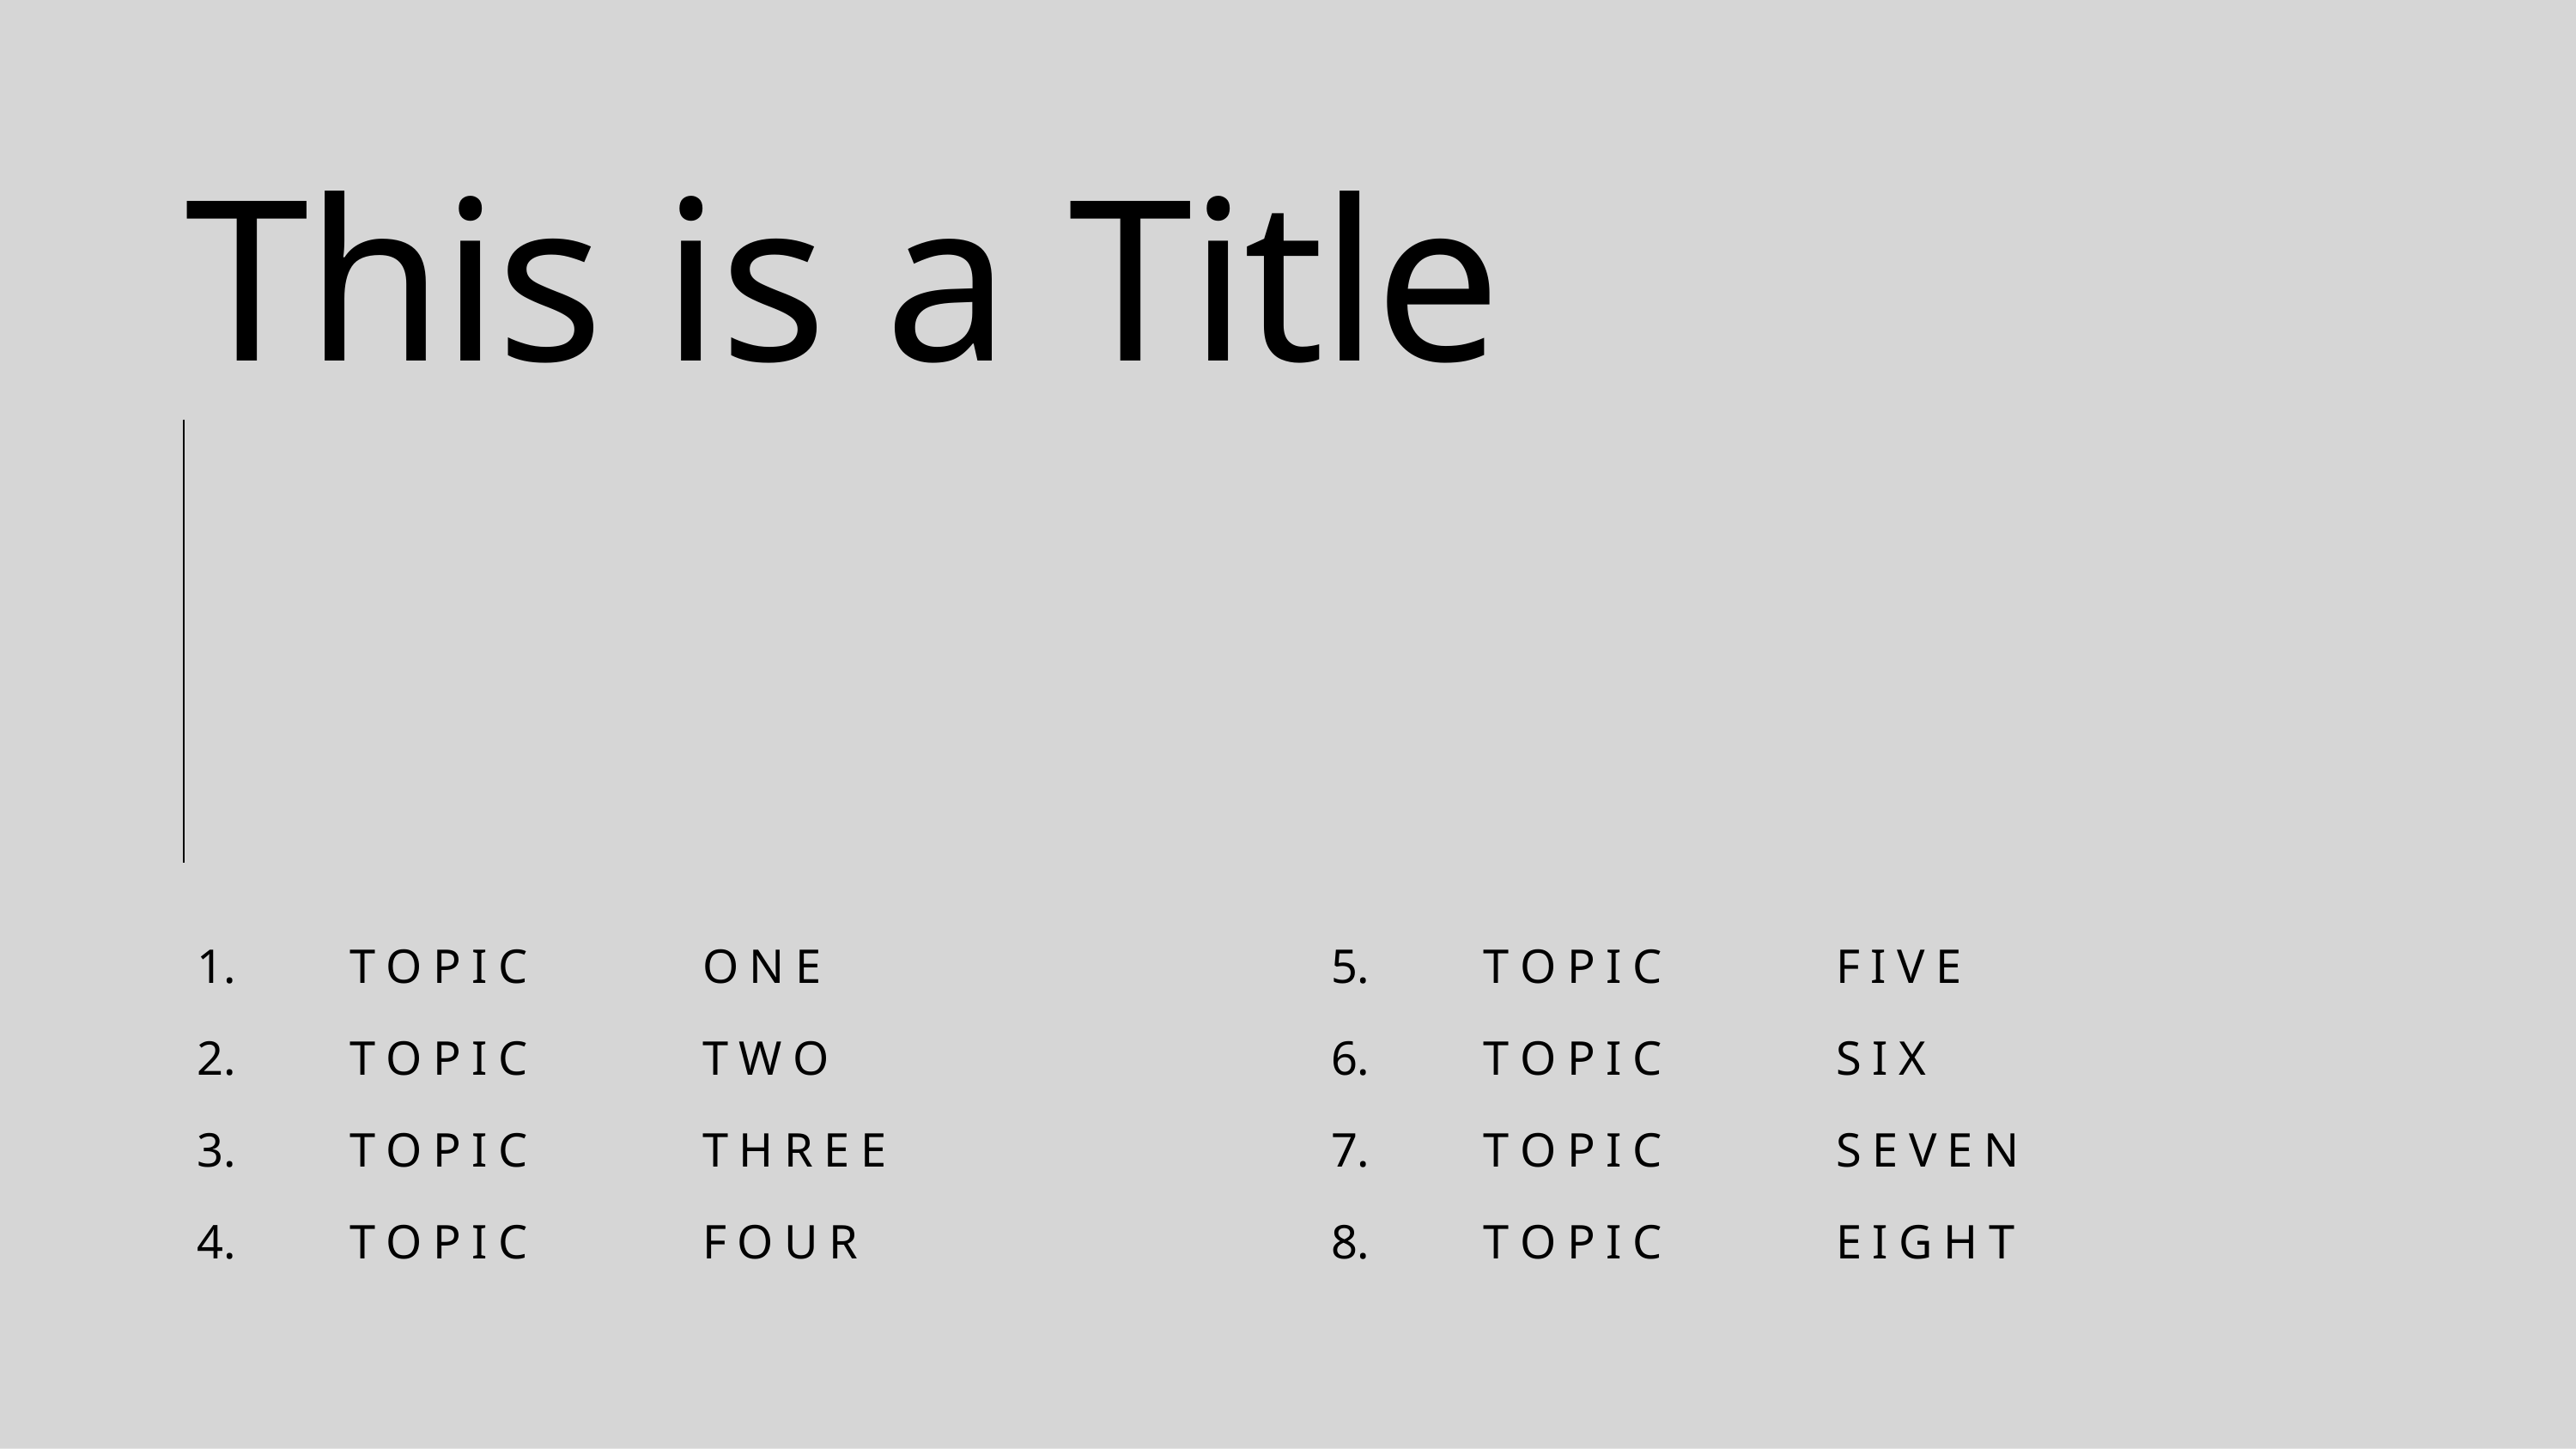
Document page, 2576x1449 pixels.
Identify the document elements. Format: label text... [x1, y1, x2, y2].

title This is a Title [182, 136, 2405, 408]
text_box TOPIC ONE TOPIC TWO TOPIC THREE TOPIC FOUR [193, 935, 1260, 1271]
text_box TOPIC FIVE TOPIC SIX TOPIC SEVEN TOPIC EIGHT [1327, 935, 2392, 1271]
